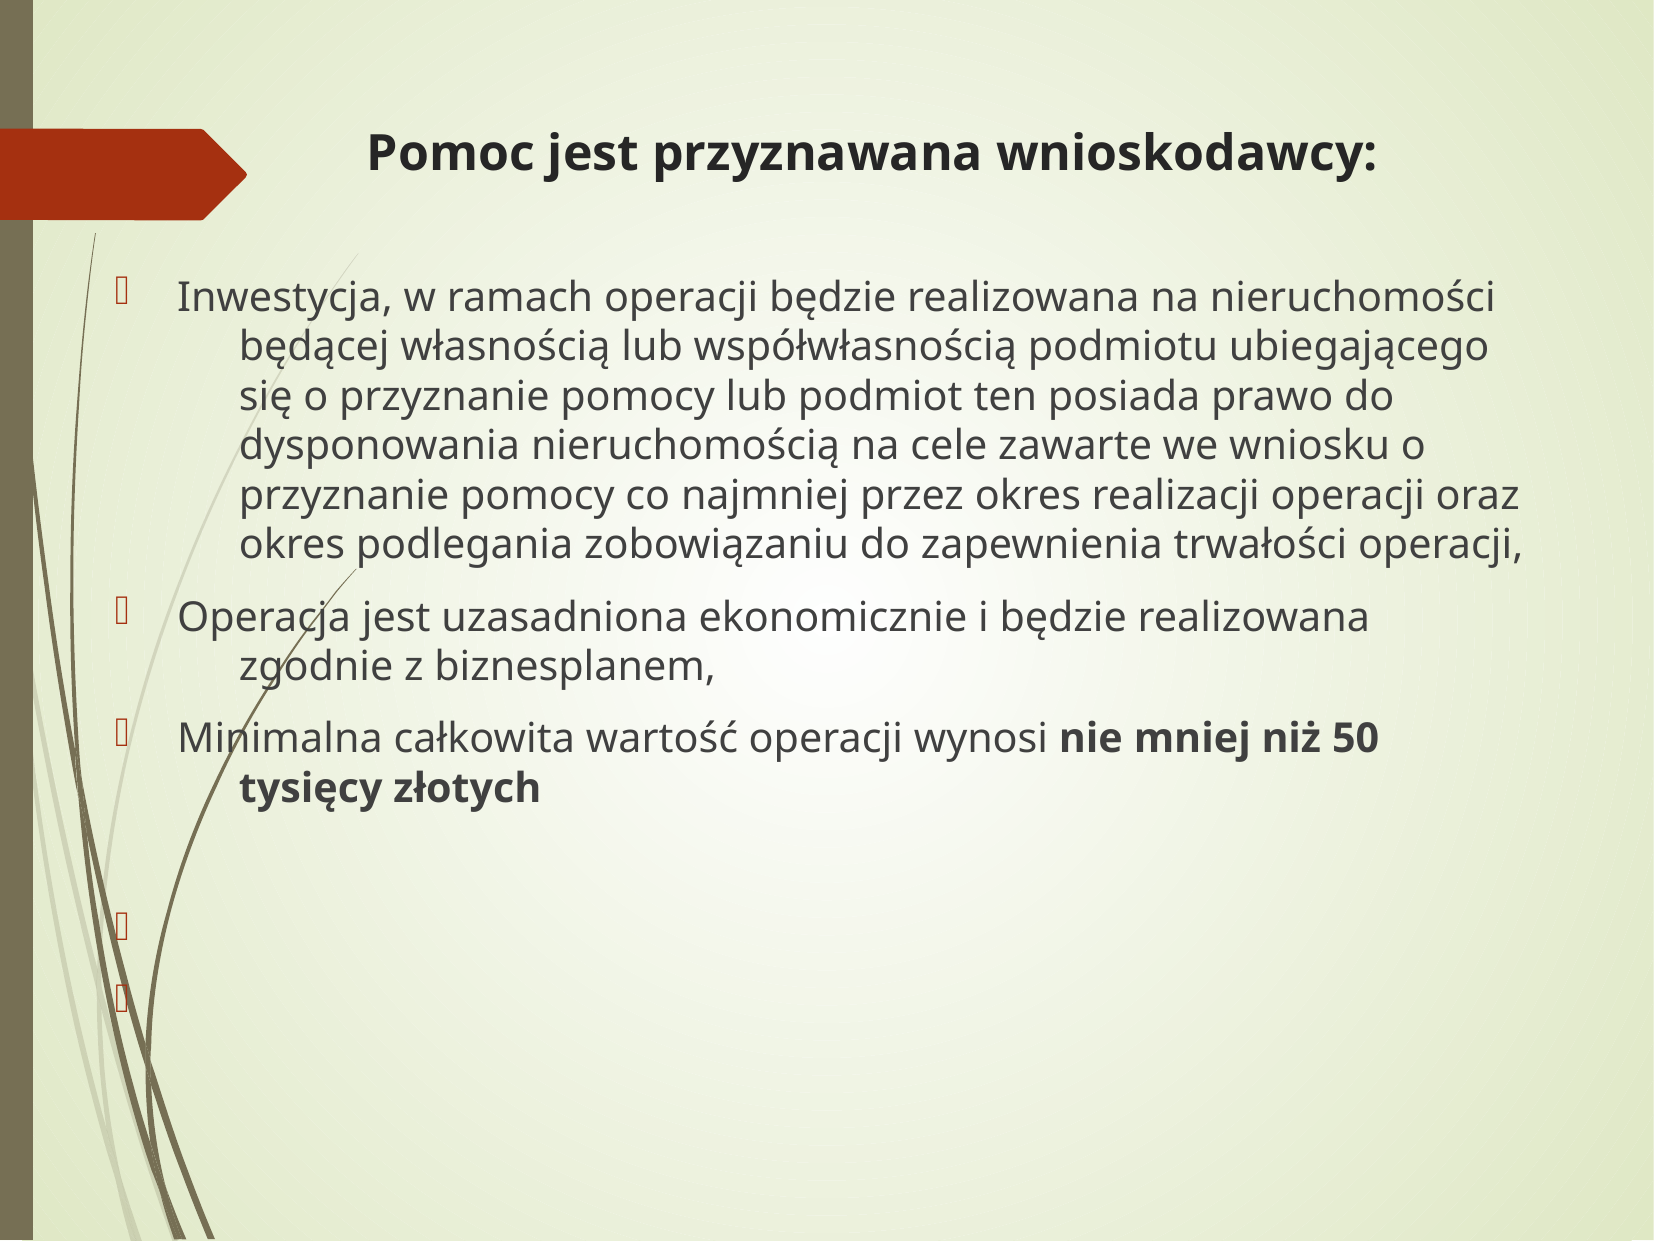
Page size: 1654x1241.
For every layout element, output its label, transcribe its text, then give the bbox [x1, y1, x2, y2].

list Inwestycja, w ramach operacji będzie realizowana na nieruchomości będącej własnością lub współwłasnością podmiotu ubiegającego się o przyznanie pomocy lub podmiot ten posiada prawo do dysponowania nieruchomością na cele zawarte we wniosku o przyznanie pomocy co najmniej przez okres realizacji operacji oraz okres podlegania zobowiązaniu do zapewnienia trwałości operacji, Operacja jest uzasadniona ekonomicznie i będzie realizowana zgodnie z biznesplanem, Minimalna całkowita wartość operacji wynosi nie mniej niż 50 tysięcy złotych [99, 262, 1544, 1069]
title Pomoc jest przyznawana wnioskodawcy: [351, 112, 1544, 211]
